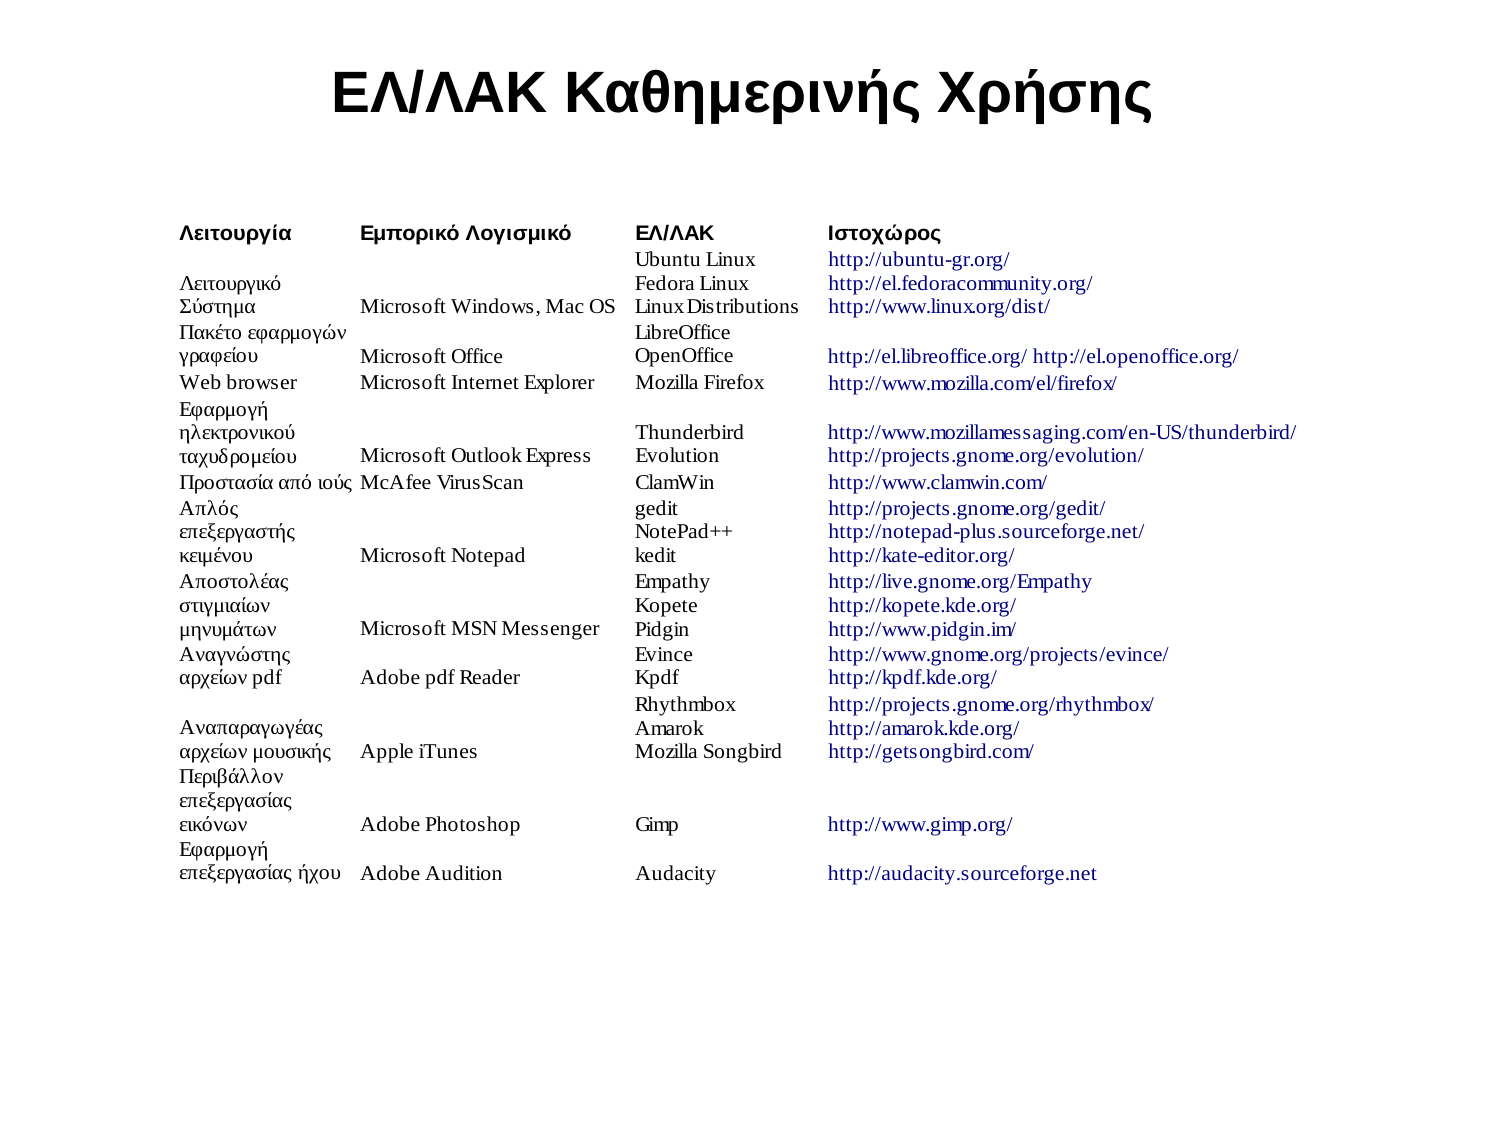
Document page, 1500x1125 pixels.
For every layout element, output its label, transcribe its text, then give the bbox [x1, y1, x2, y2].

title ΕΛ/ΛΑΚ Καθημερινής Χρήσης [67, 4, 1418, 178]
chart [177, 221, 1500, 998]
